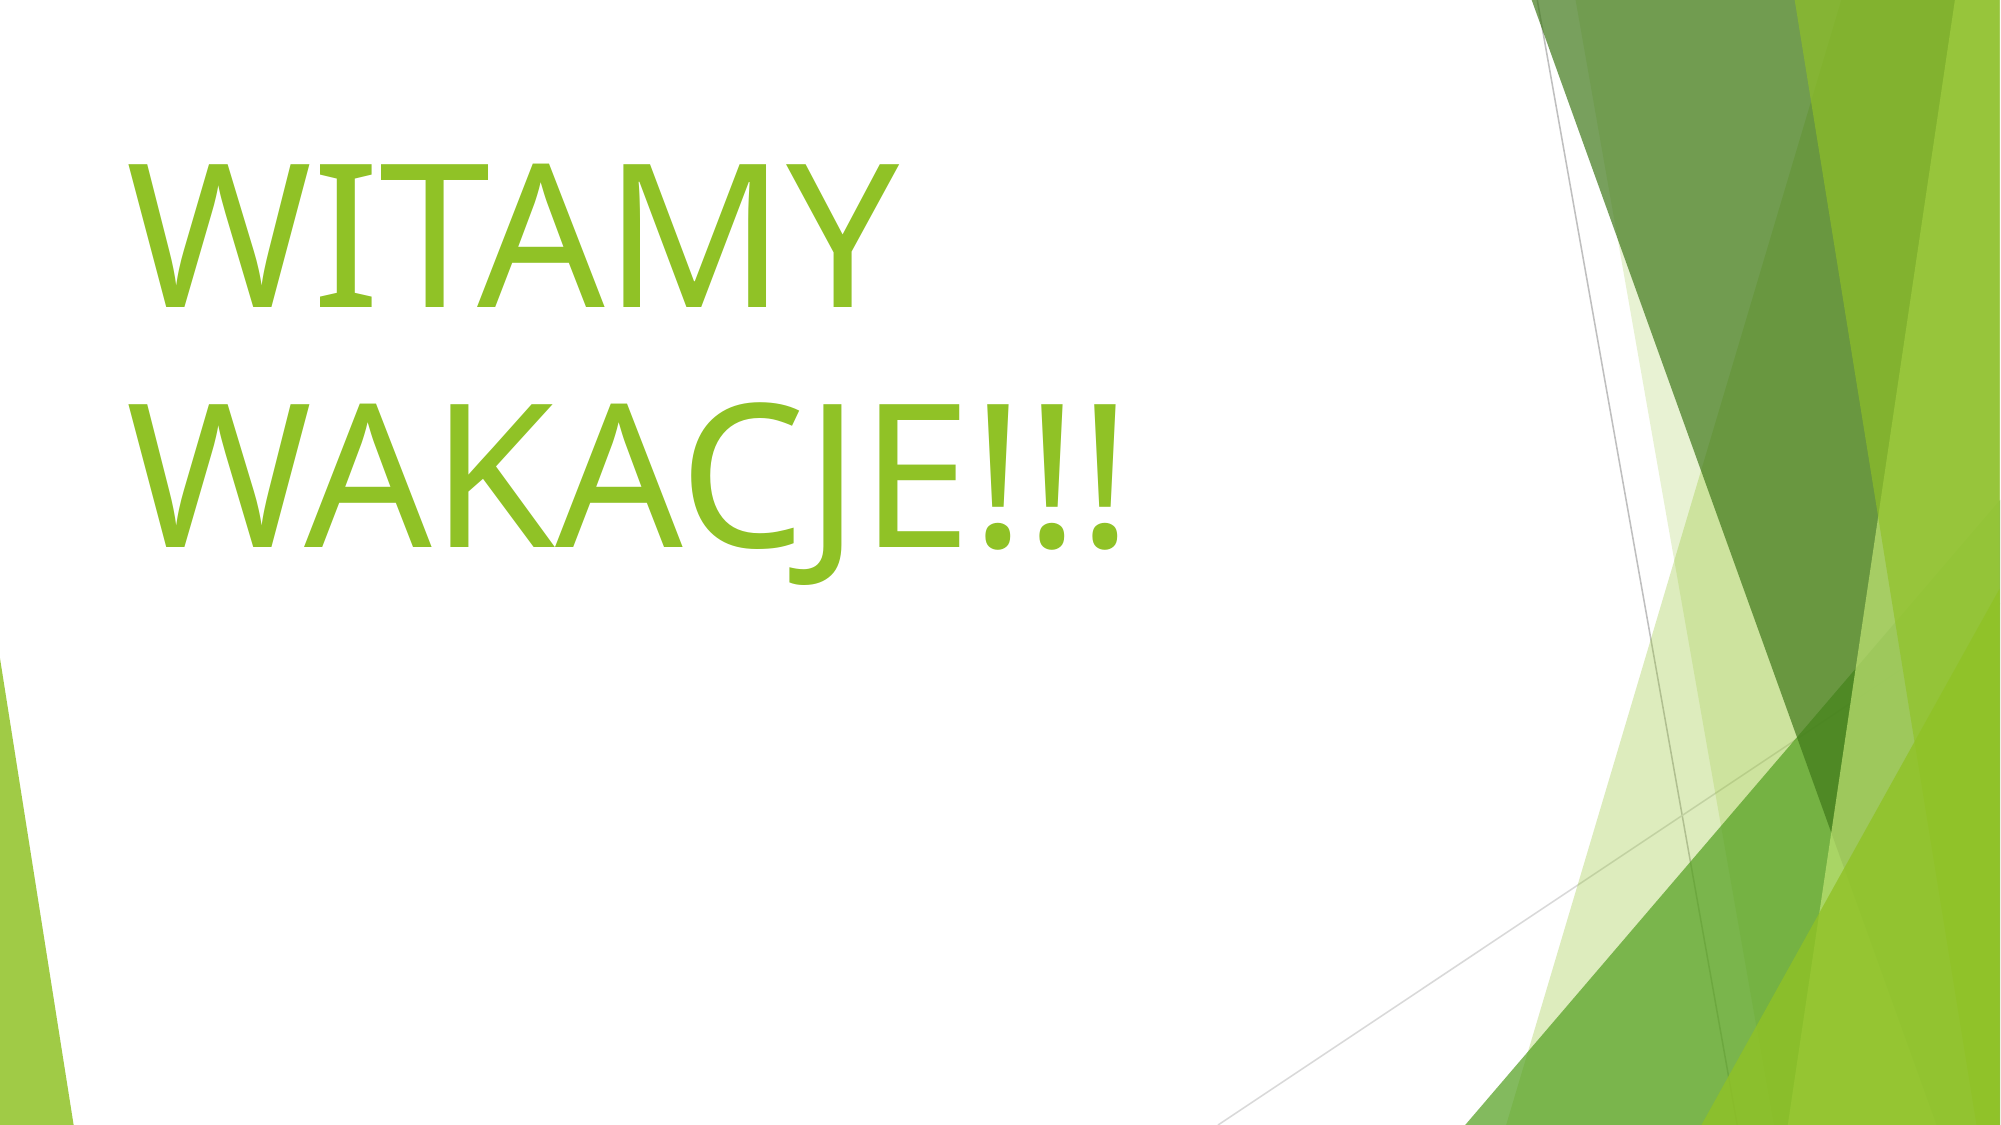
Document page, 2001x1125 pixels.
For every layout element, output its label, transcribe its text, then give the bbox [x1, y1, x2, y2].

title WITAMY WAKACJE!!! [111, 99, 1522, 317]
